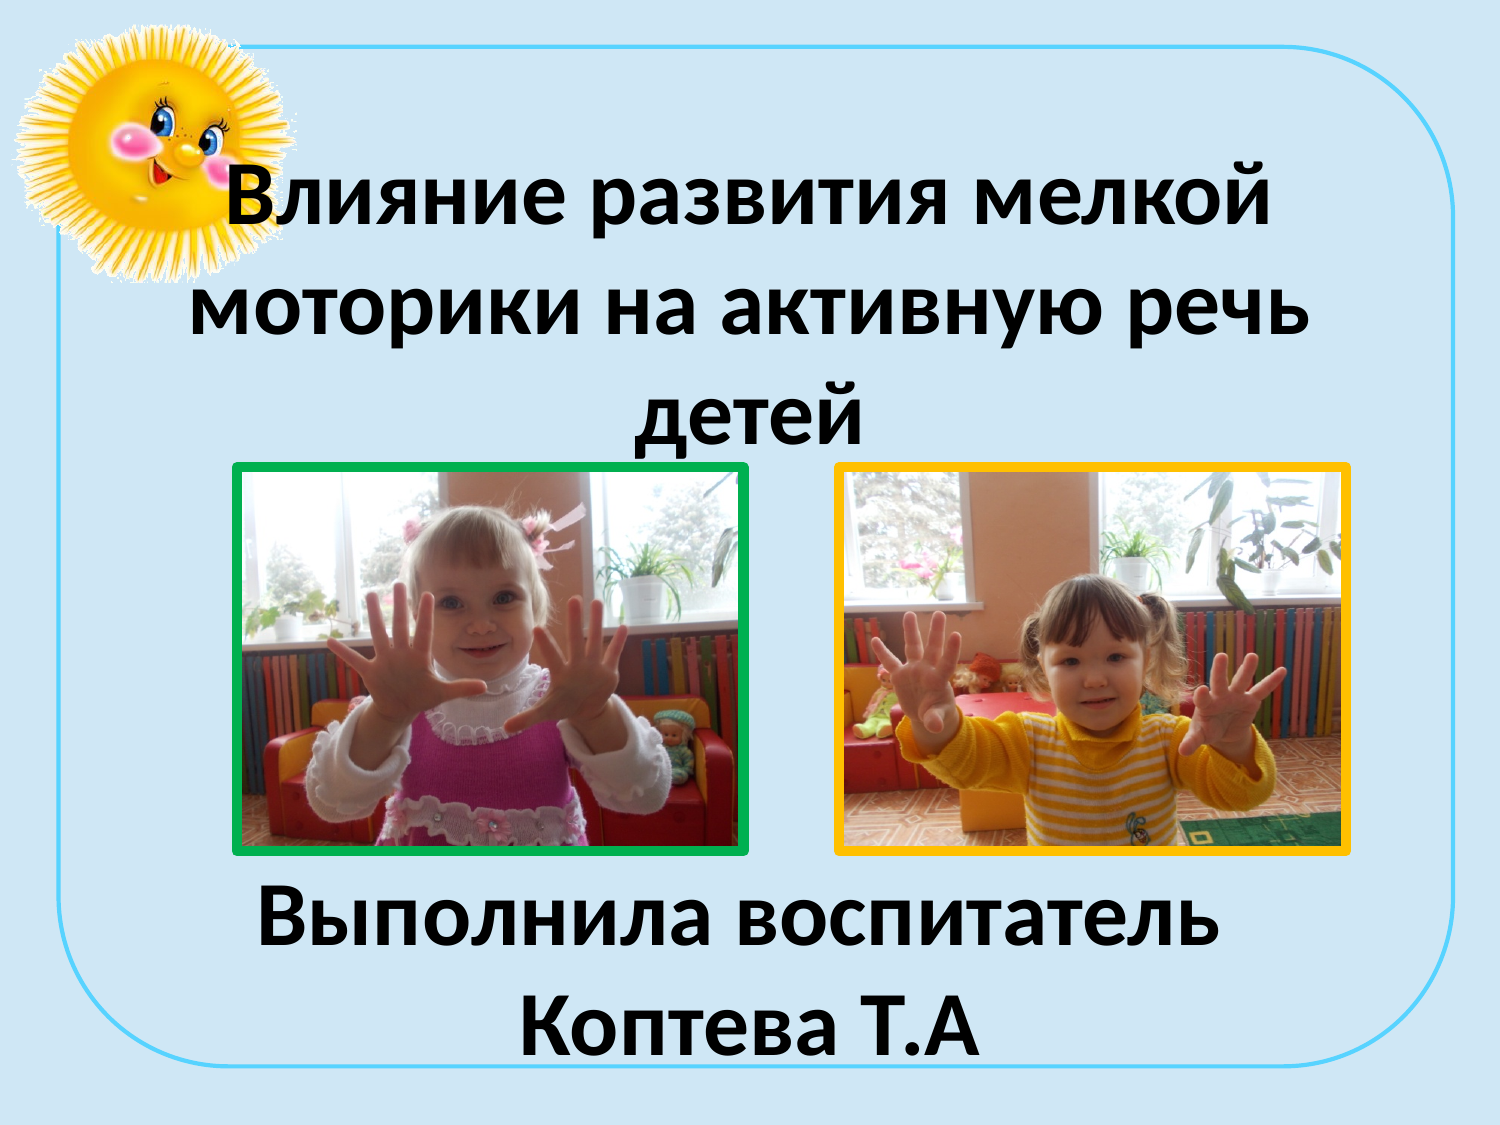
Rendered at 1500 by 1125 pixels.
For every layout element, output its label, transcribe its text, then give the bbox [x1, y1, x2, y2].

picture [844, 472, 1341, 846]
subtitle Выполнила воспитатель Коптева Т.А [225, 846, 1275, 1024]
picture [11, 11, 340, 340]
picture [242, 472, 739, 846]
title Влияние развития мелкой моторики на активную речь детей [112, 125, 1388, 398]
